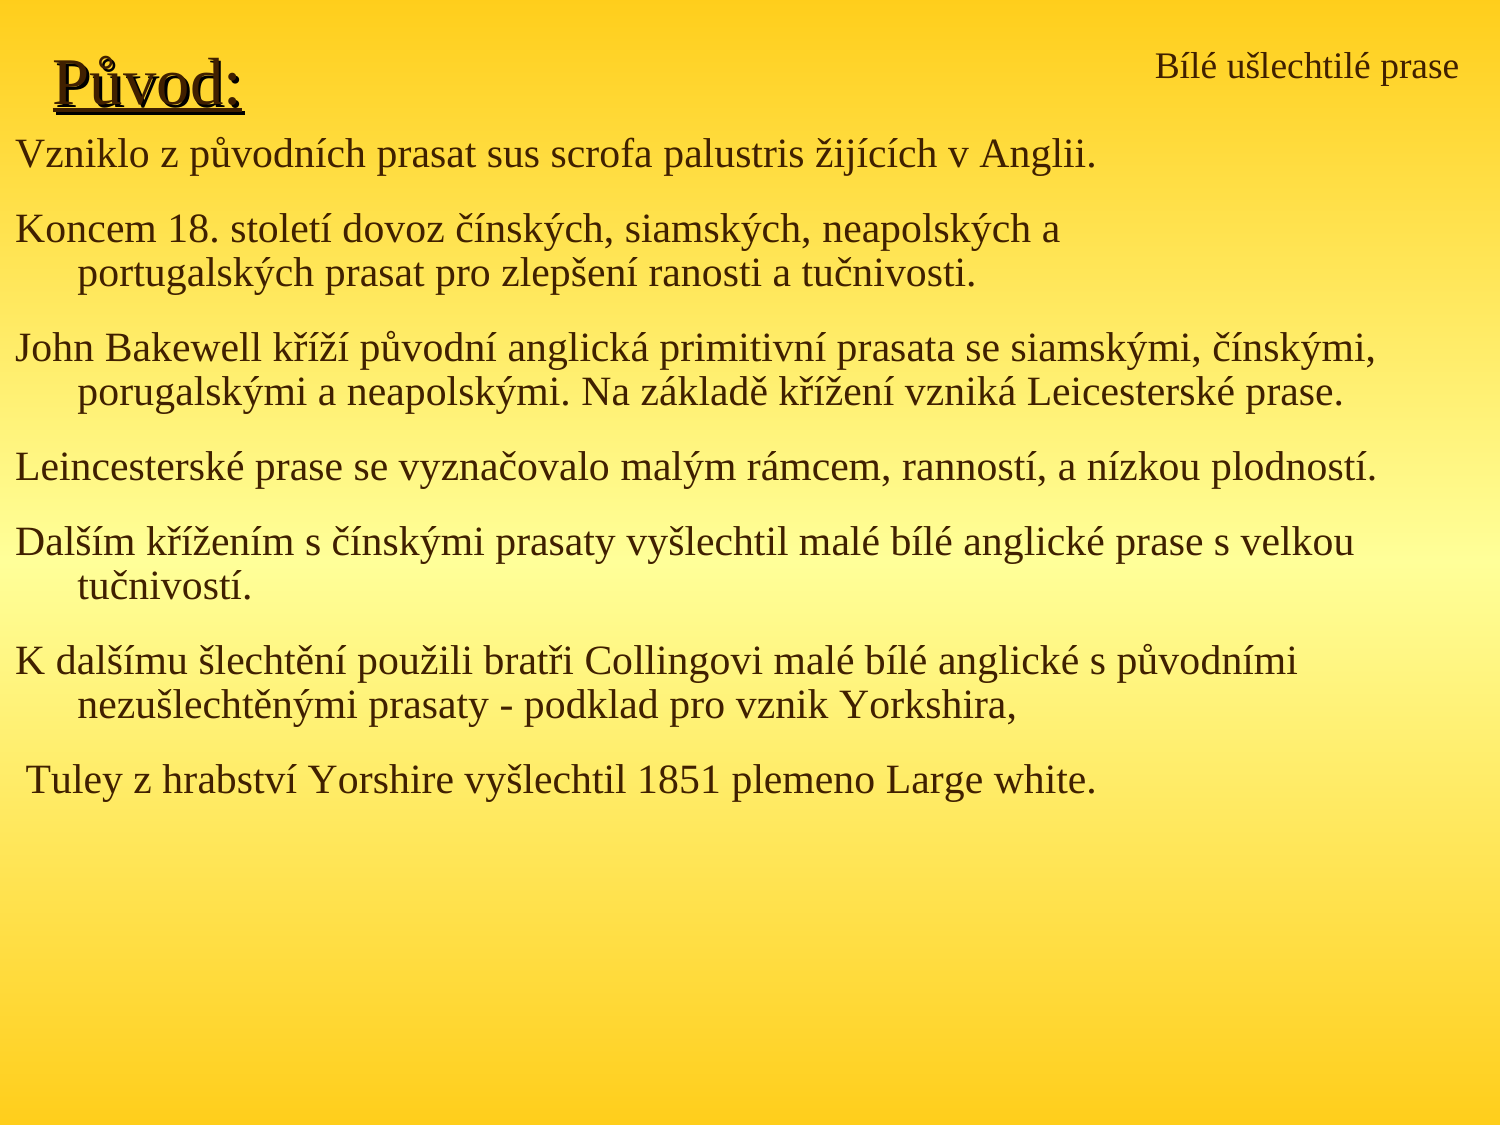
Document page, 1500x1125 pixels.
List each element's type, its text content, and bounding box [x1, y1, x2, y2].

text_box Původ: [37, 37, 276, 125]
text_box Bílé ušlechtilé prase [276, 37, 1476, 95]
text_box Vzniklo z původních prasat sus scrofa palustris žijících v Anglii. Koncem 18. století dovoz čínských, siamských, neapolských a portugalských prasat pro zlepšení ranosti a tučnivosti. John Bakewell kříží původní anglická primitivní prasata se siamskými, čínskými, porugalskými a neapolskými. Na základě křížení vzniká Leicesterské prase. Leincesterské prase se vyznačovalo malým rámcem, ranností, a nízkou plodností. Dalším křížením s čínskými prasaty vyšlechtil malé bílé anglické prase s velkou tučnivostí. K dalšímu šlechtění použili bratři Collingovi malé bílé anglické s původními nezušlechtěnými prasaty - podklad pro vznik Yorkshira, Tuley z hrabství Yorshire vyšlechtil 1851 plemeno Large white. [0, 125, 1500, 811]
